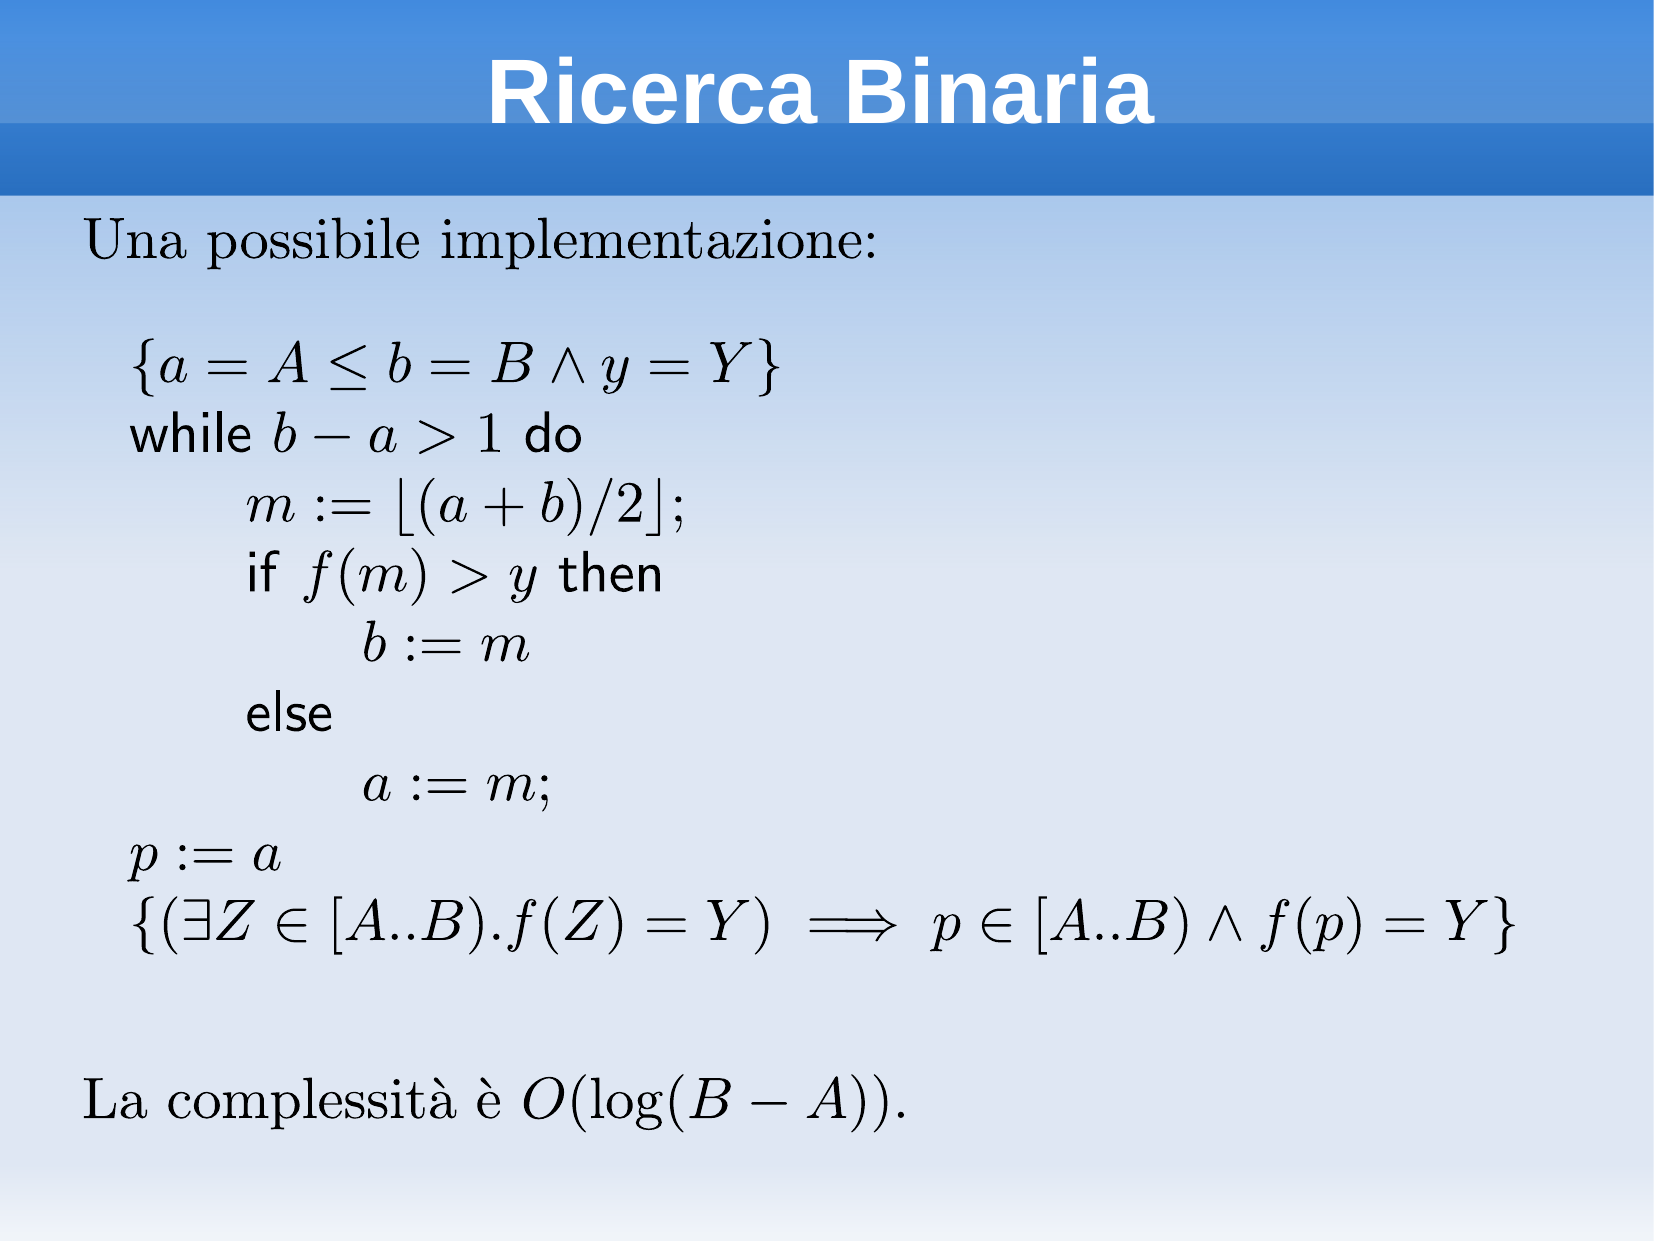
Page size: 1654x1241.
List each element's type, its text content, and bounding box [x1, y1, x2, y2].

text_box [81, 217, 1520, 1133]
picture [0, 0, 1654, 1241]
title Ricerca Binaria [76, 0, 1565, 196]
